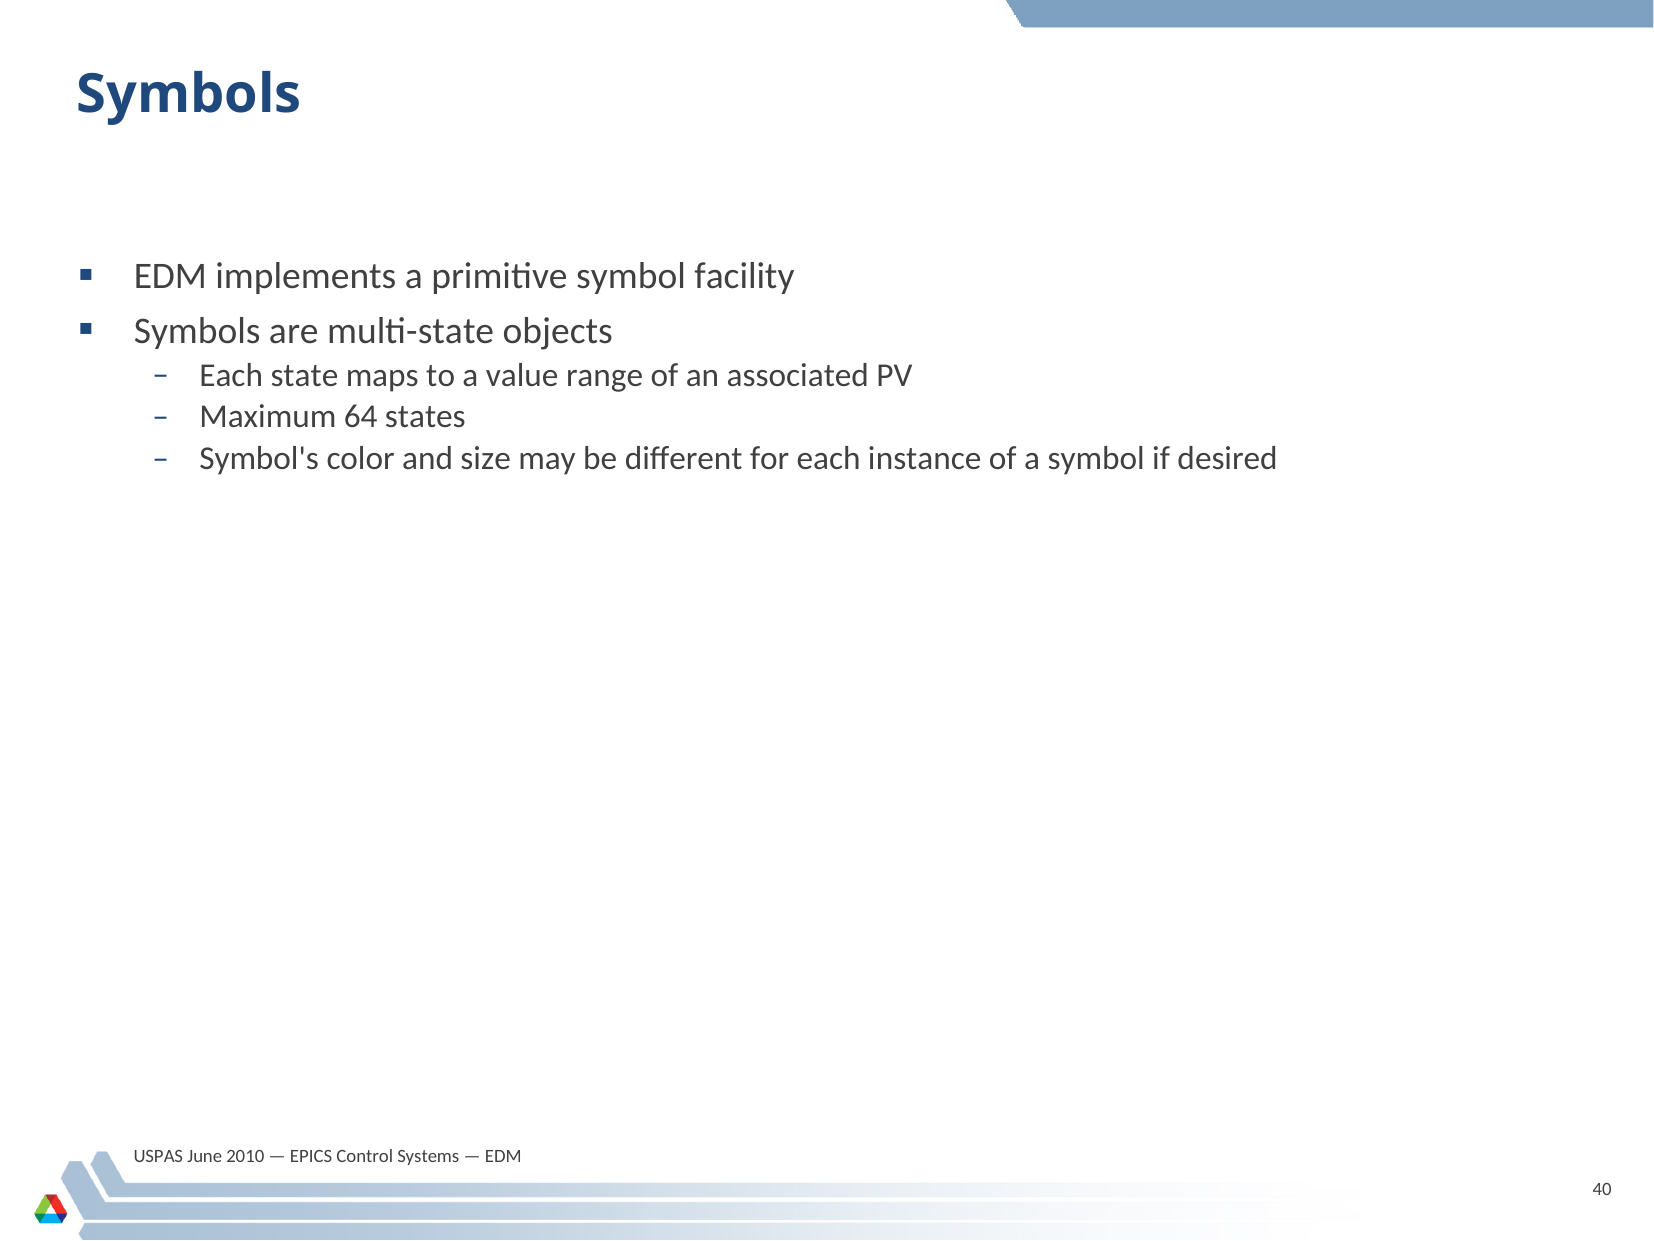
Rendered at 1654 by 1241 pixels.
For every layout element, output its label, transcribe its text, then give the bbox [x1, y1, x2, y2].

picture [0, 0, 1654, 29]
list EDM implements a primitive symbol facility Symbols are multi-state objects Each state maps to a value range of an associated PV Maximum 64 states Symbol's color and size may be different for each instance of a symbol if desired [62, 253, 1498, 816]
picture [0, 1143, 1654, 1240]
title Symbols [61, 39, 1500, 143]
